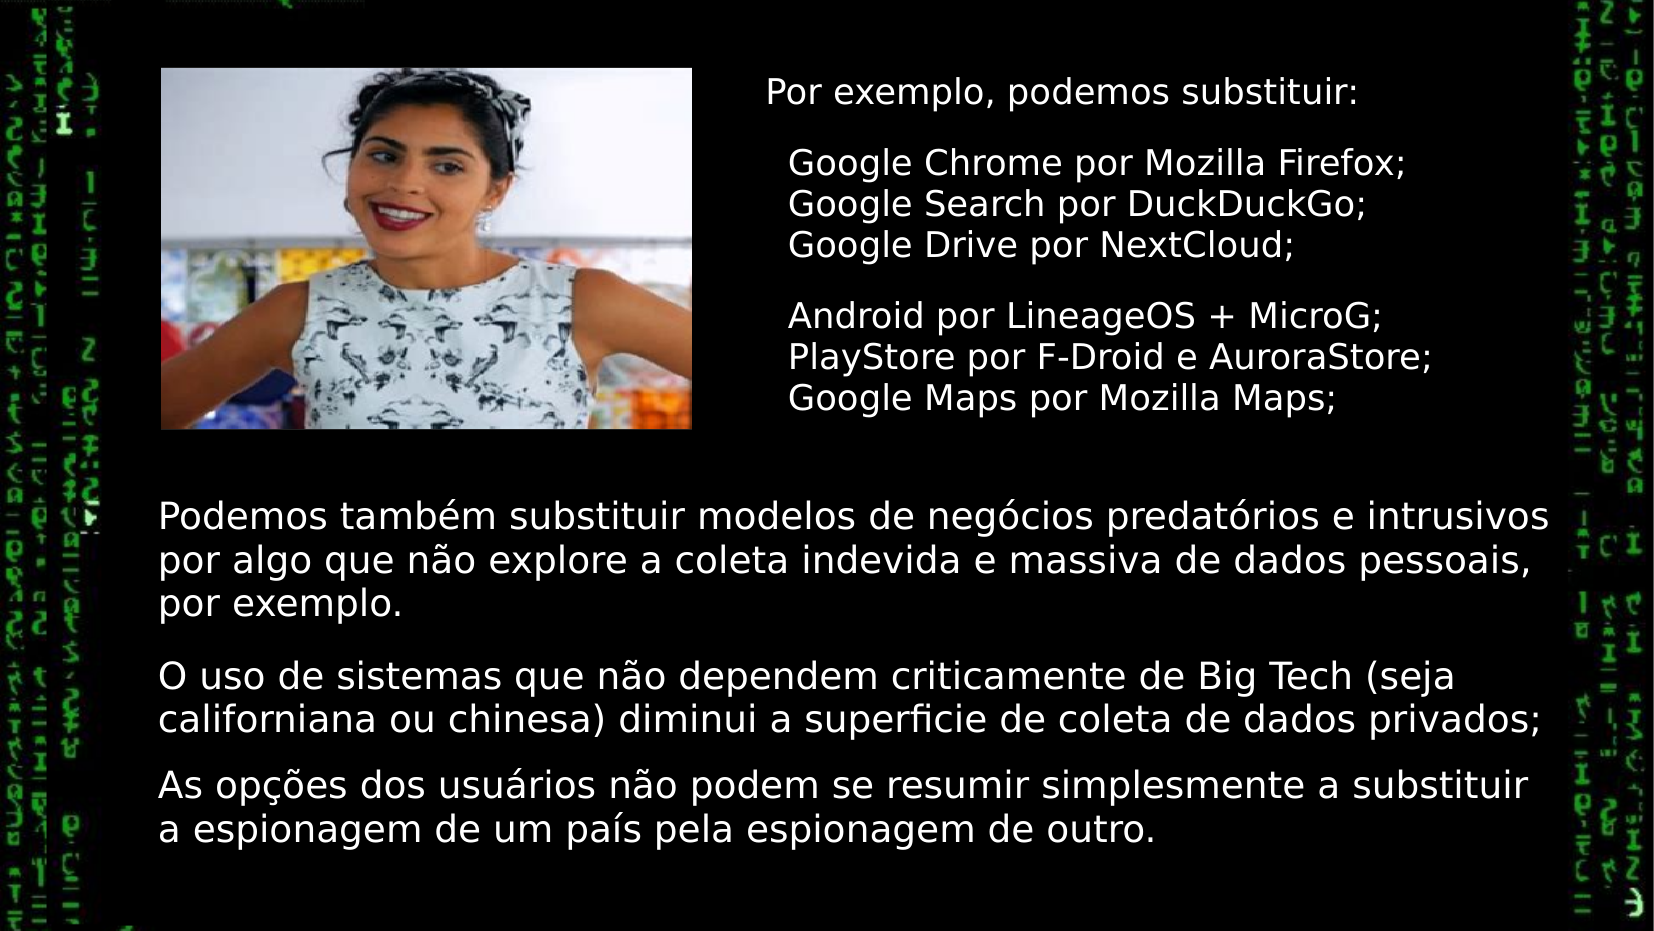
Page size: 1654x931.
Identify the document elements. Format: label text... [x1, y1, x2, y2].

list Por exemplo, podemos substituir: Google Chrome por Mozilla Firefox; Google Search por DuckDuckGo; Google Drive por NextCloud; Android por LineageOS + MicroG; PlayStore por F-Droid e AuroraStore; Google Maps por Mozilla Maps; [694, 71, 1482, 442]
list Podemos também substituir modelos de negócios predatórios e intrusivos por algo que não explore a coleta indevida e massiva de dados pessoais, por exemplo. O uso de sistemas que não dependem criticamente de Big Tech (seja californiana ou chinesa) diminui a superficie de coleta de dados privados; As opções dos usuários não podem se resumir simplesmente a substituir a espionagem de um país pela espionagem de outro. [86, 494, 1555, 886]
picture [0, 0, 1654, 931]
